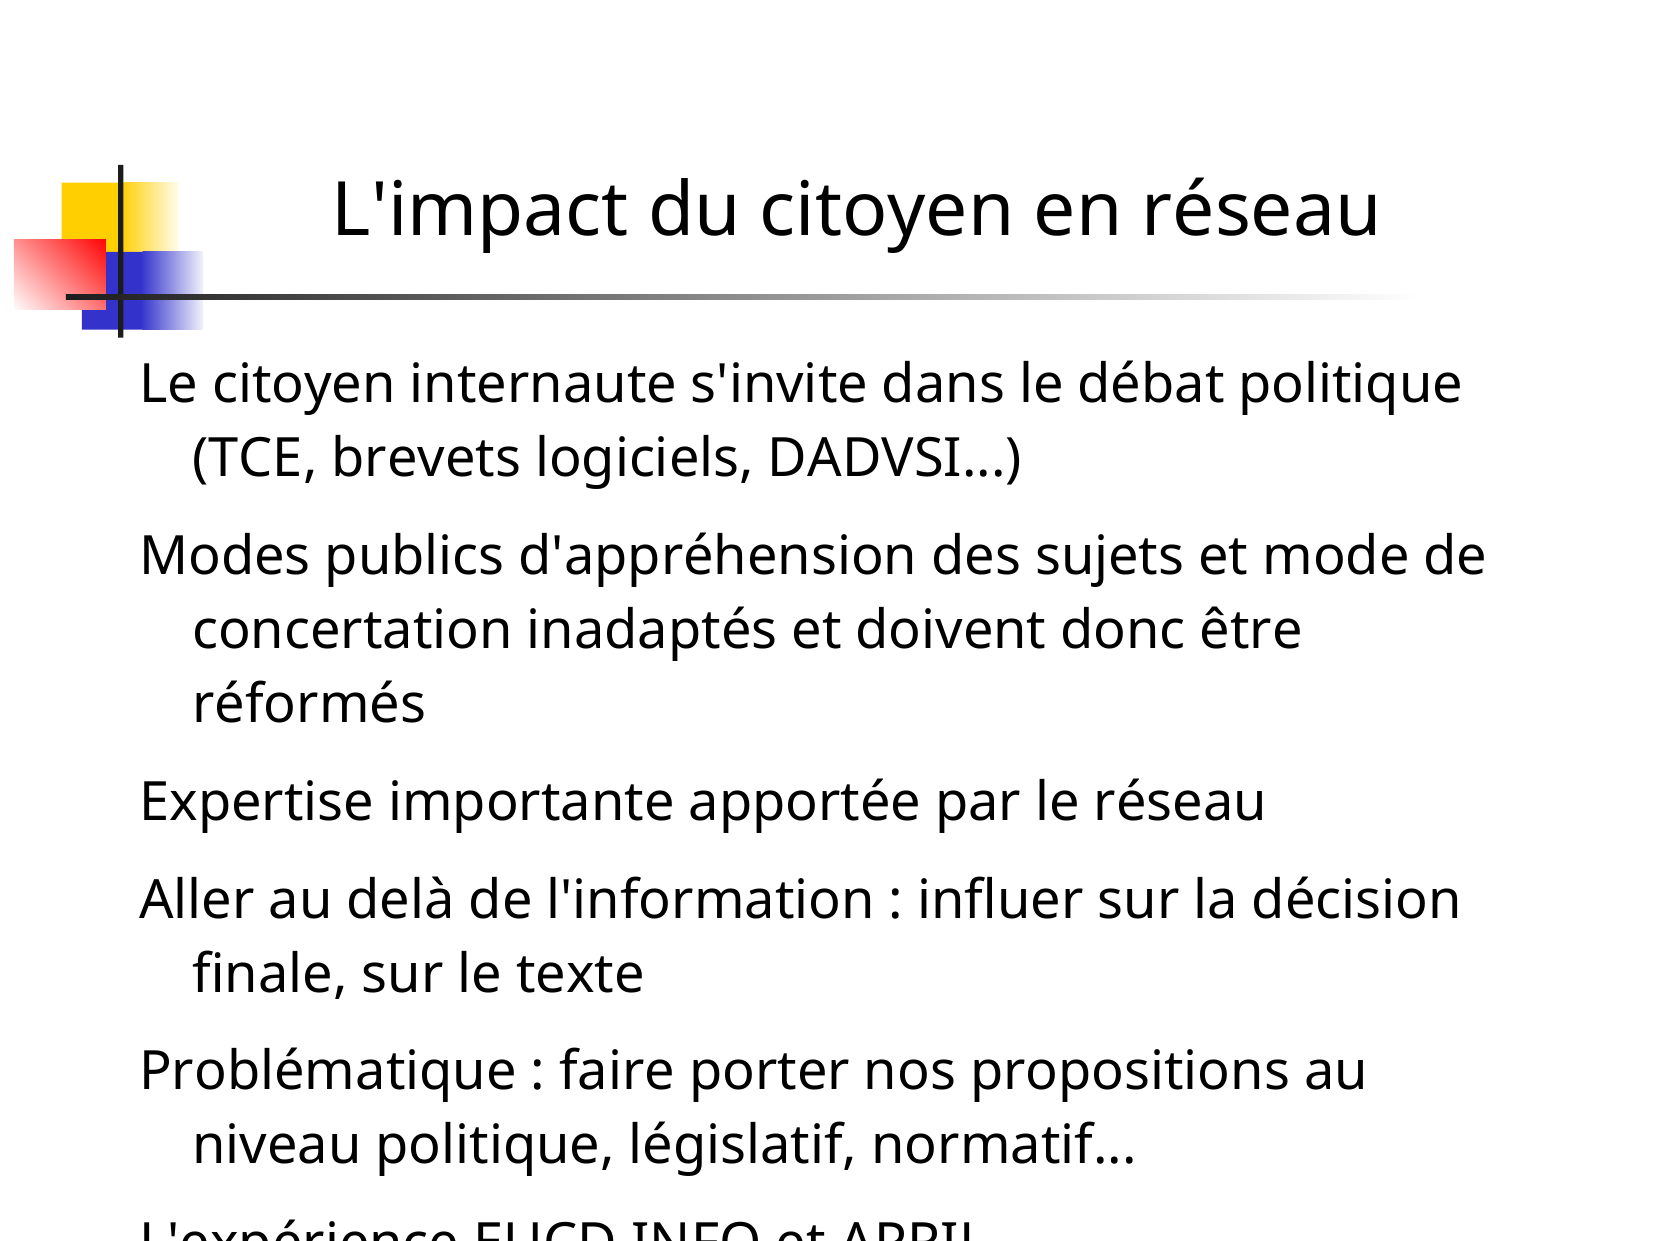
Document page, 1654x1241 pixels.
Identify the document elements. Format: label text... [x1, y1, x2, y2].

title L'impact du citoyen en réseau [121, 110, 1534, 303]
list Le citoyen internaute s'invite dans le débat politique (TCE, brevets logiciels, DADVSI...) Modes publics d'appréhension des sujets et mode de concertation inadaptés et doivent donc être réformés Expertise importante apportée par le réseau Aller au delà de l'information : influer sur la décision finale, sur le texte Problématique : faire porter nos propositions au niveau politique, législatif, normatif... L'expérience EUCD.INFO et APRIL [121, 344, 1534, 1191]
